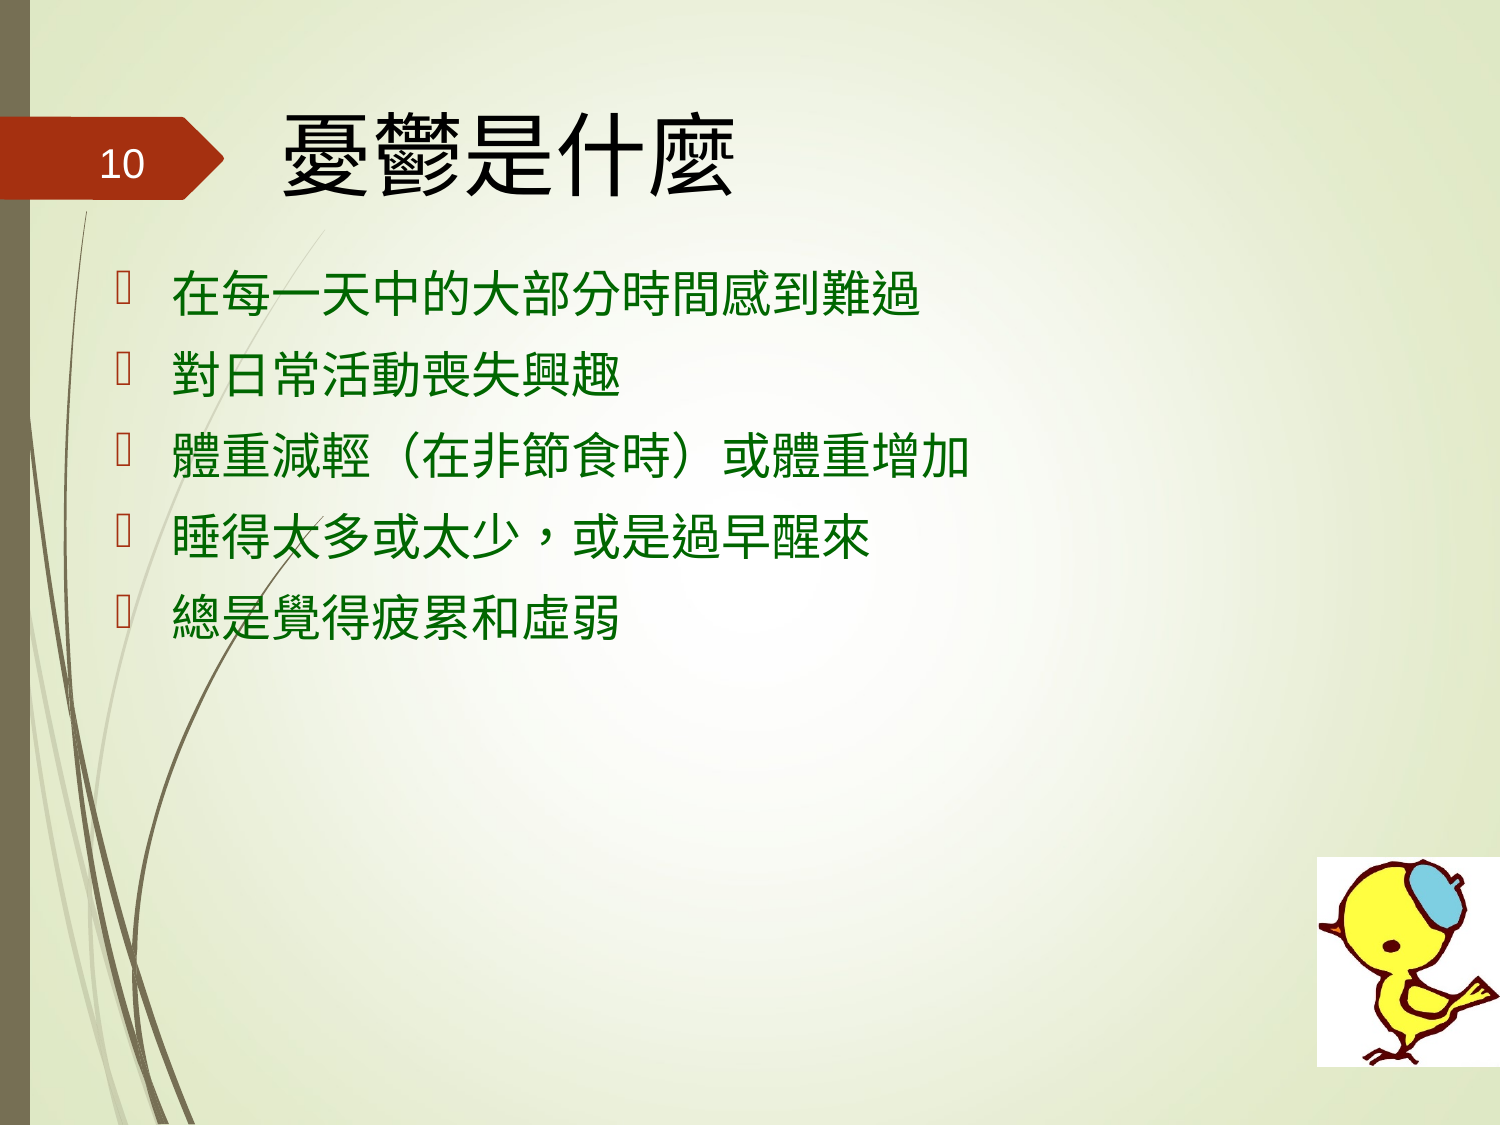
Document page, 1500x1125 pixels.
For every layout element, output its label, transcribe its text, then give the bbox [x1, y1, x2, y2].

title 憂鬱是什麼 [265, 90, 1347, 255]
list 在每一天中的大部分時間感到難過 對日常活動喪失興趣 體重減輕（在非節食時）或體重增加 睡得太多或太少，或是過早醒來 總是覺得疲累和虛弱 [100, 255, 1451, 1125]
picture [1317, 857, 1500, 1067]
text_box [83, 129, 180, 190]
